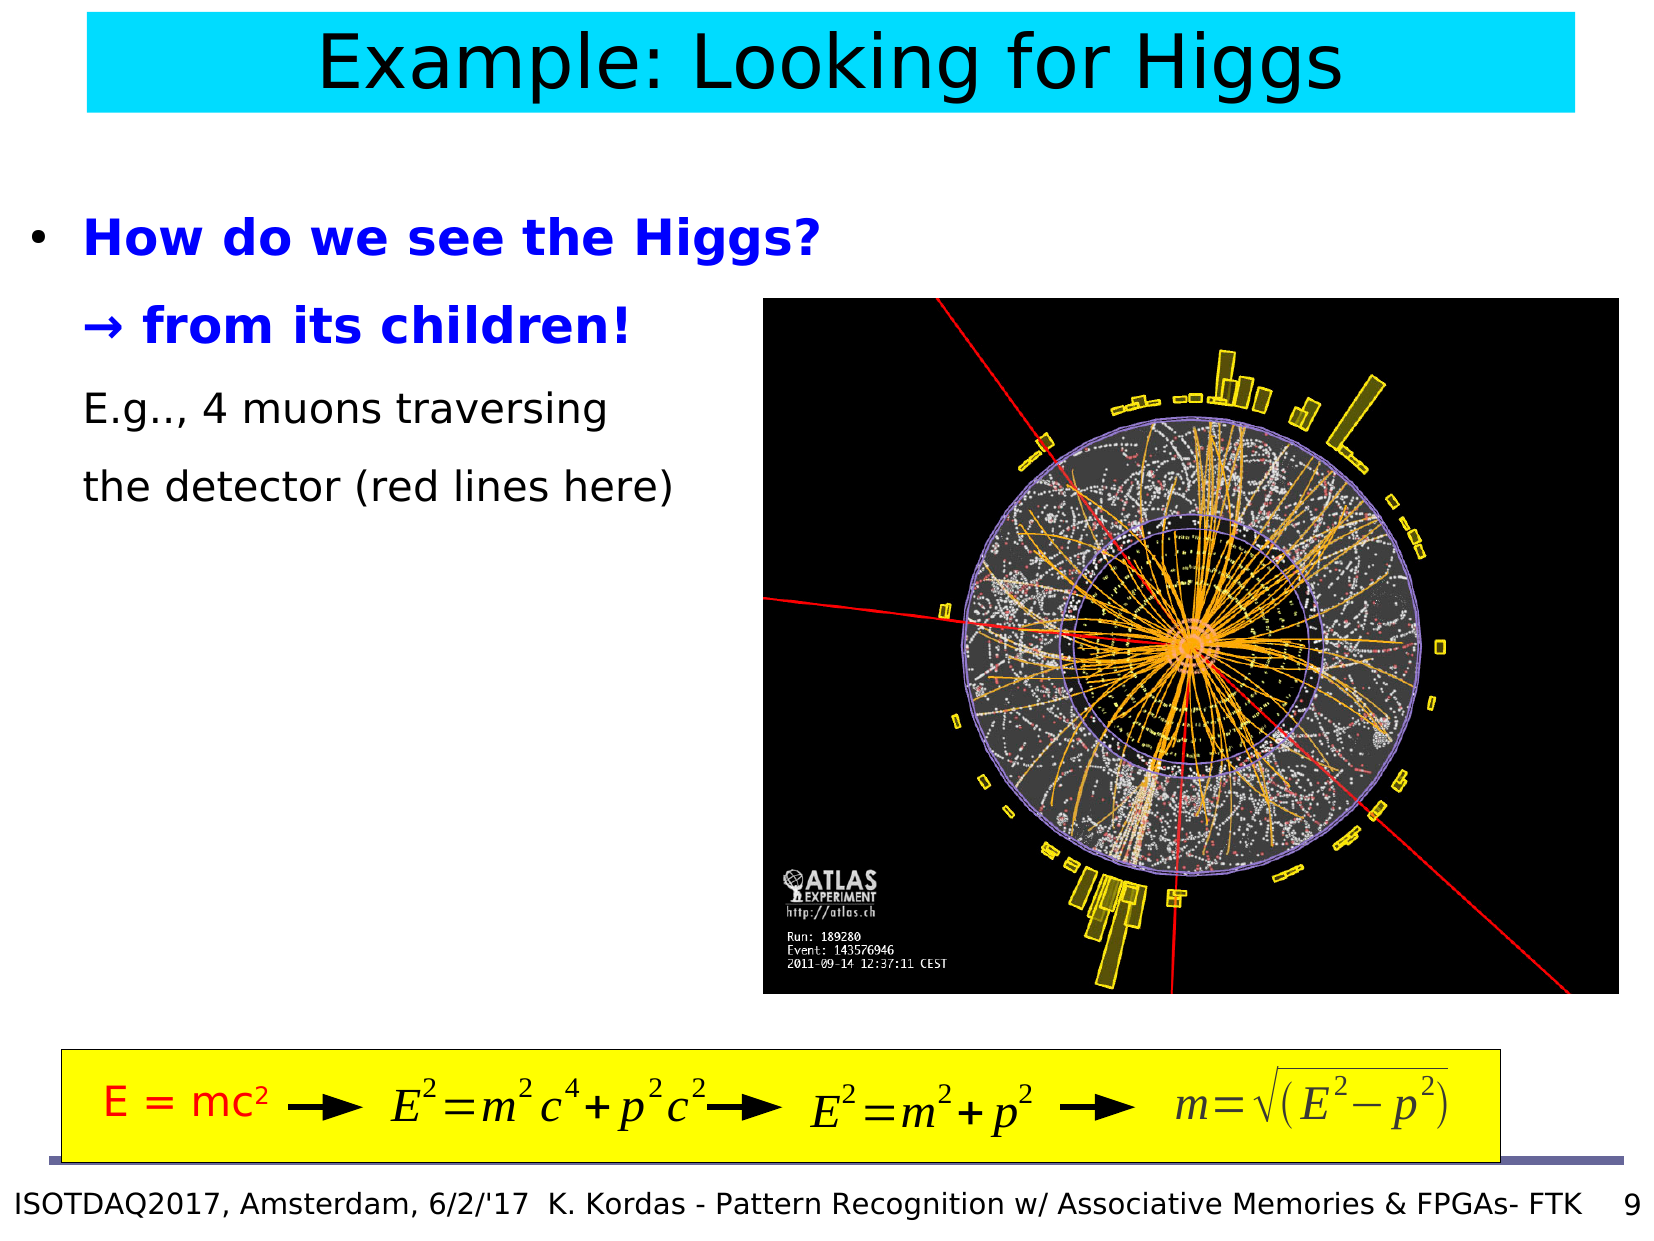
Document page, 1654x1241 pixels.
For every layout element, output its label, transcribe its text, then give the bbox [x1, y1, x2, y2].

list How do we see the Higgs? → from its children! E.g.., 4 muons traversing the detector (red lines here) [11, 126, 1500, 1088]
text_box [61, 1049, 1501, 1163]
picture [1500, 298, 1619, 994]
chart [1162, 1064, 1464, 1131]
text_box E = mc2 [87, 1070, 309, 1135]
chart [795, 1076, 1046, 1137]
title Example: Looking for Higgs [82, 25, 1571, 127]
chart [375, 1070, 720, 1131]
